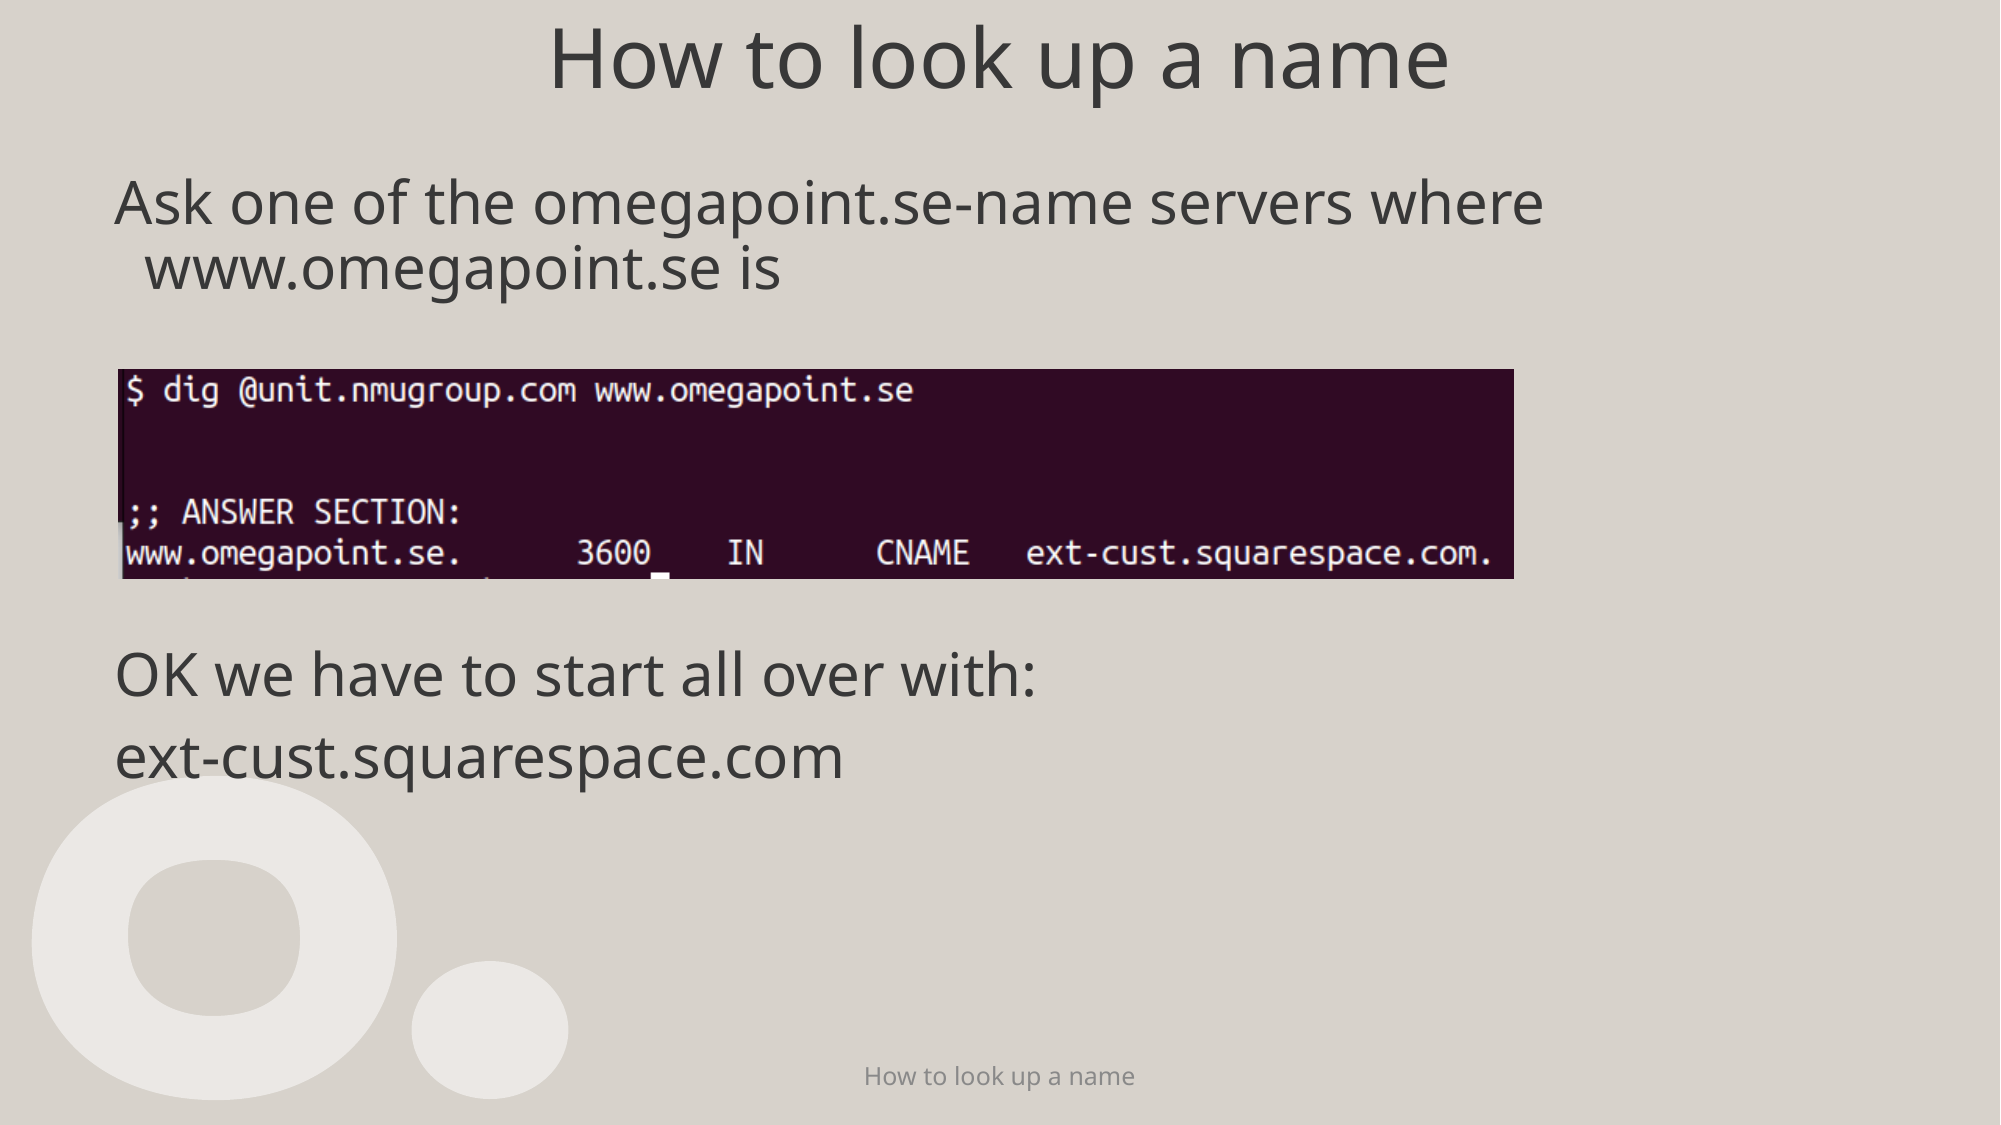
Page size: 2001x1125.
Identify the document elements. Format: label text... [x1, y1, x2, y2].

picture [118, 369, 1514, 579]
list Ask one of the omegapoint.se-name servers where www.omegapoint.se is OK we have to start all over with: ext-cust.squarespace.com [99, 165, 1878, 969]
title How to look up a name [0, 5, 2000, 119]
text_box How to look up a name [662, 1045, 1338, 1105]
